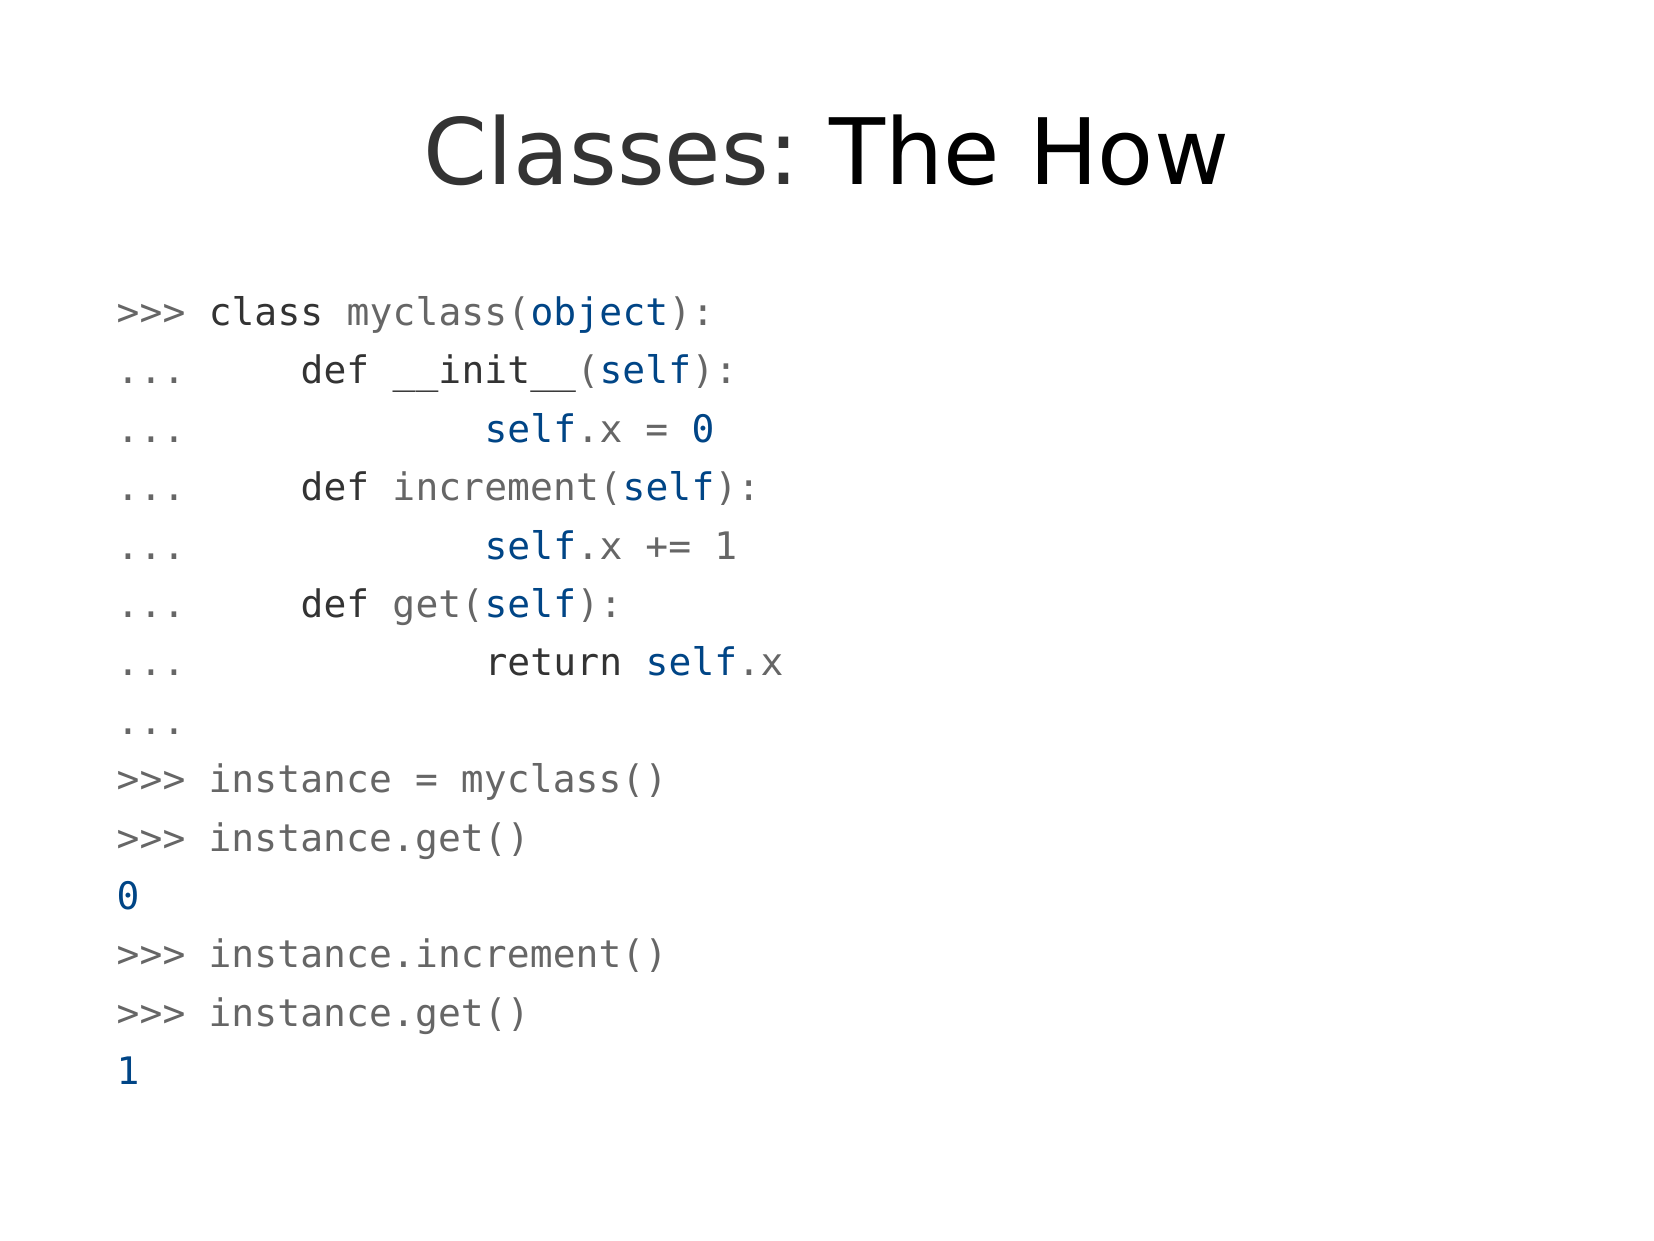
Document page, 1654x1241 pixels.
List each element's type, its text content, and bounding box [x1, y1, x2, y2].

list >>> class myclass(object): ... def __init__(self): ... self.x = 0 ... def increment(self): ... self.x += 1 ... def get(self): ... return self.x ... >>> instance = myclass() >>> instance.get() 0 >>> instance.increment() >>> instance.get() 1 [82, 290, 1571, 1109]
title Classes: The How [82, 56, 1571, 250]
